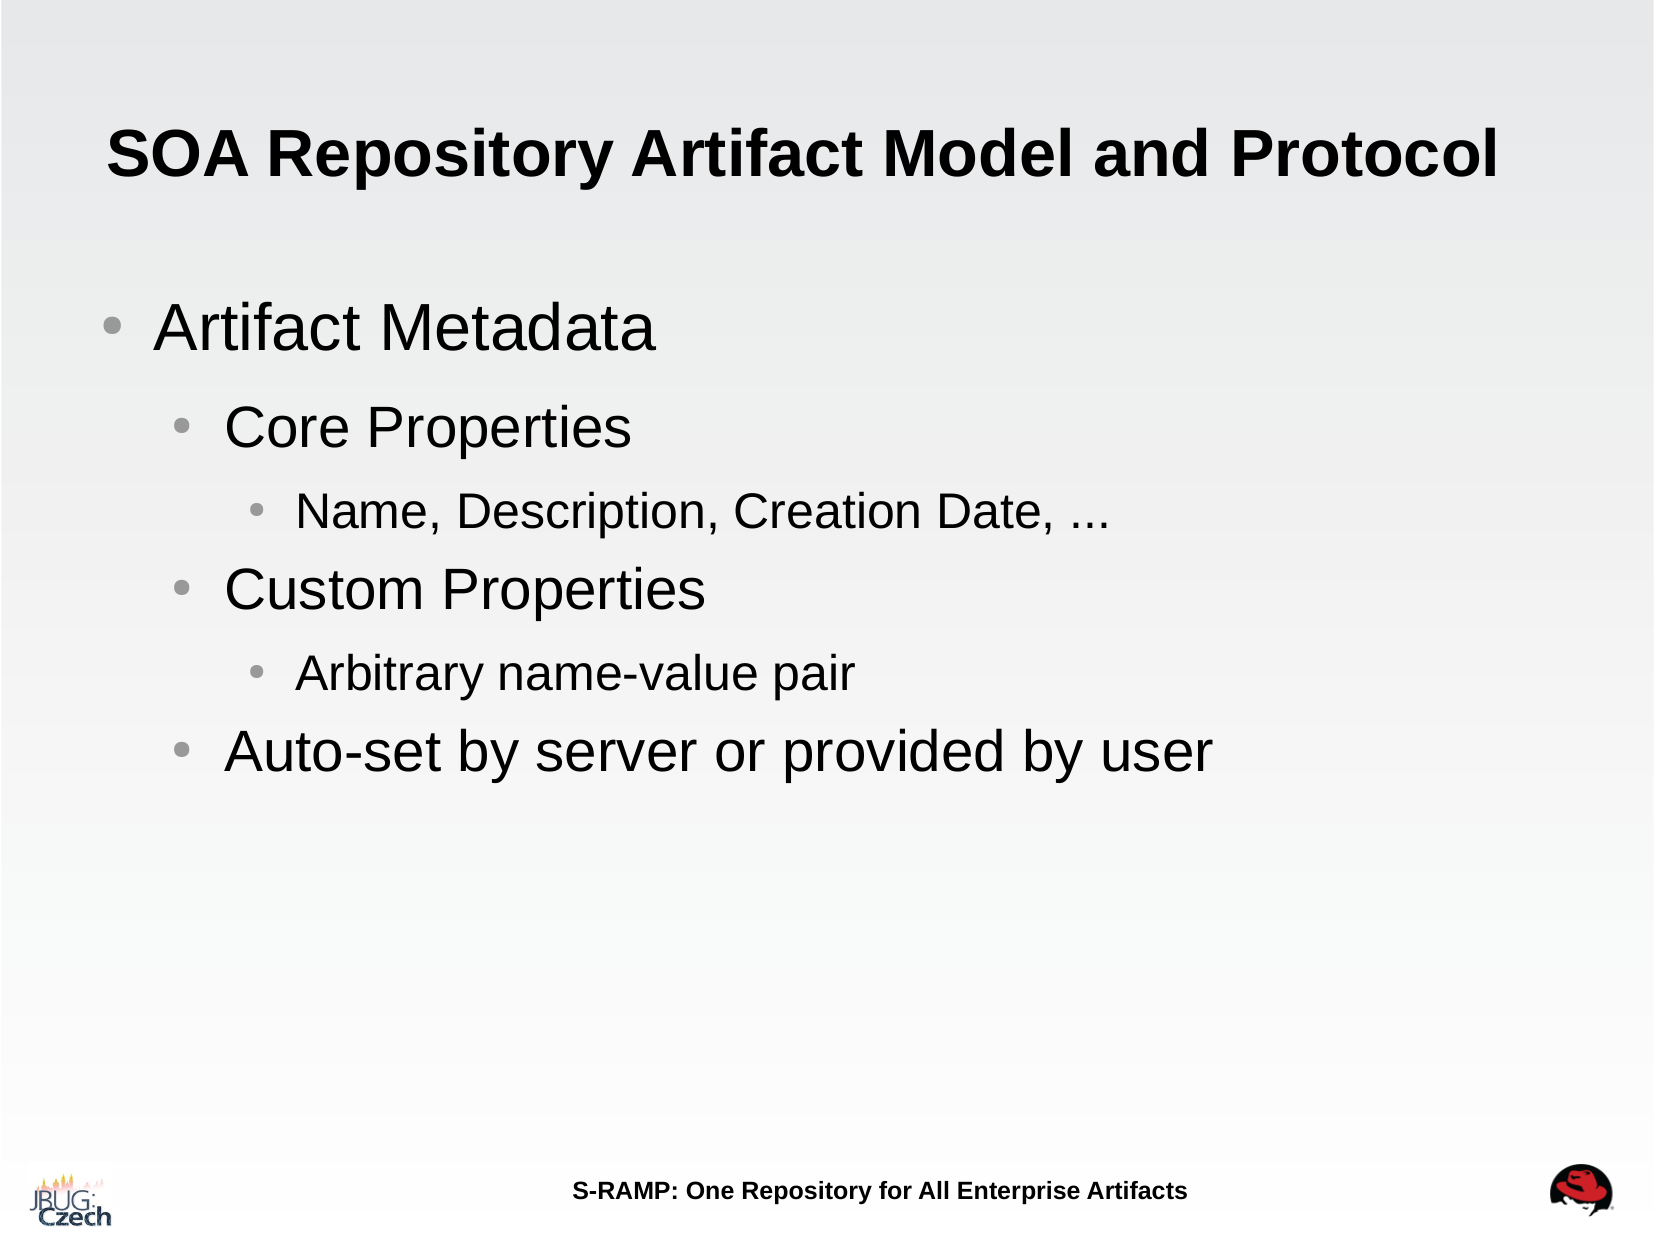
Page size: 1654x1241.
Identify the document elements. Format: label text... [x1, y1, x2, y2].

title SOA Repository Artifact Model and Protocol [82, 49, 1571, 257]
picture [1, 0, 1654, 1241]
list Artifact Metadata Core Properties Name, Description, Creation Date, ... Custom Properties Arbitrary name-value pair Auto-set by server or provided by user [82, 290, 1654, 1109]
